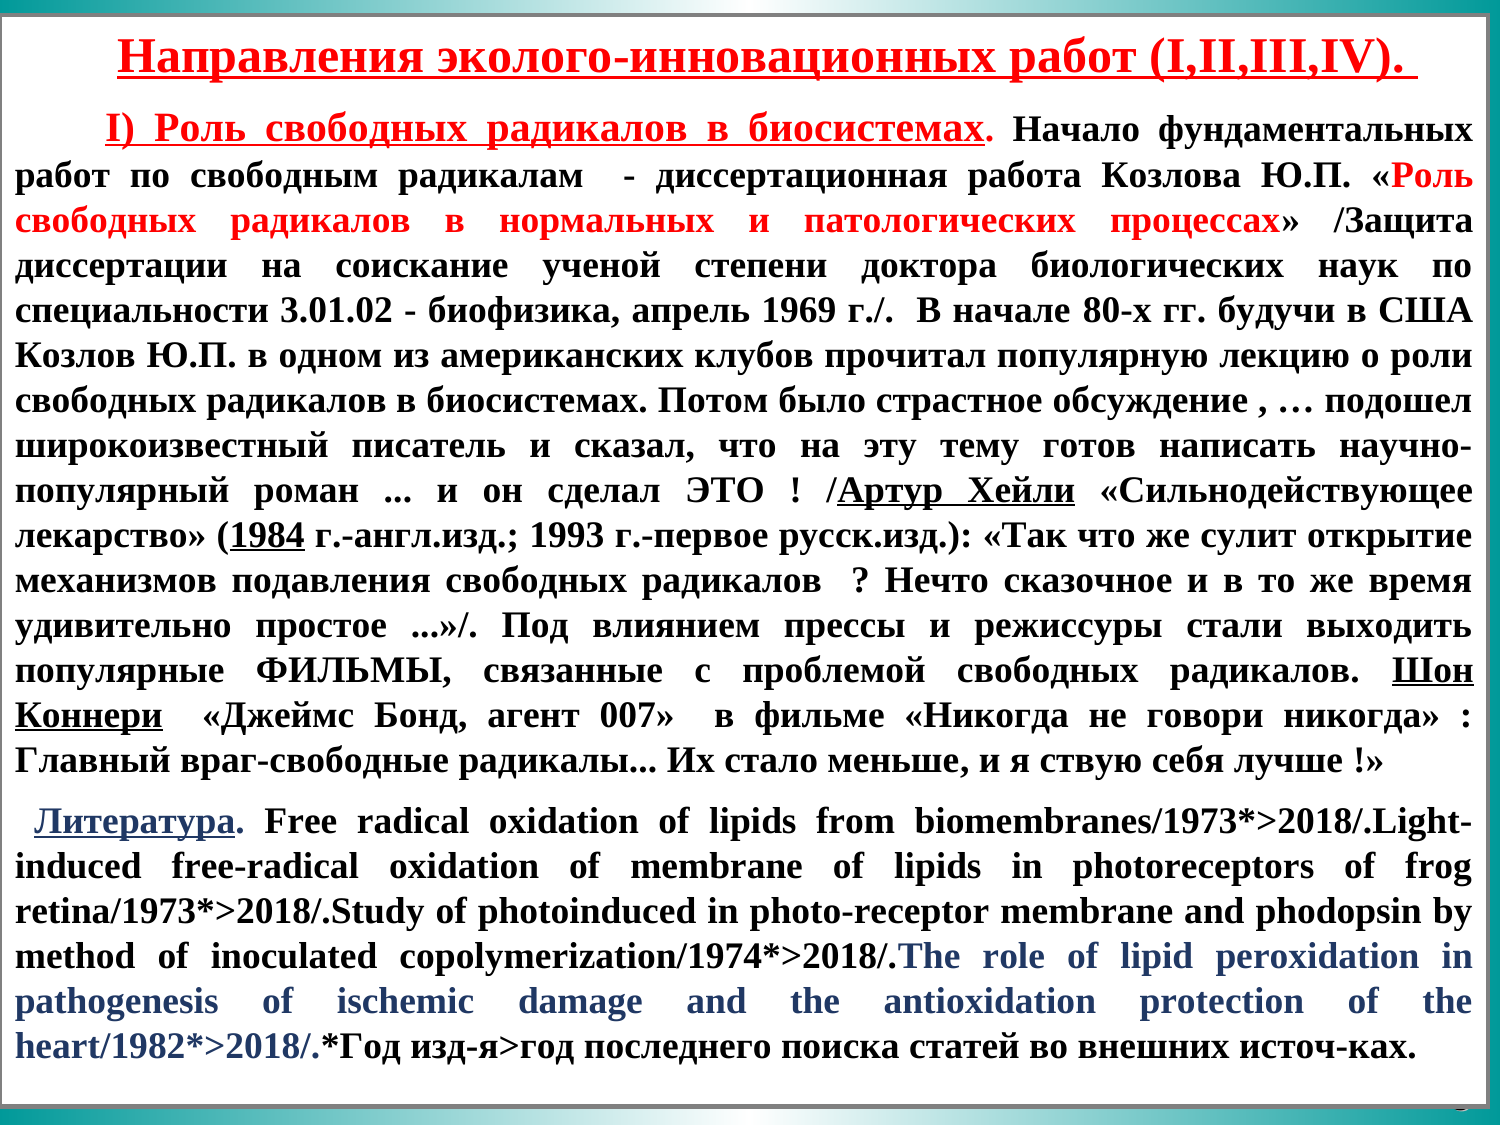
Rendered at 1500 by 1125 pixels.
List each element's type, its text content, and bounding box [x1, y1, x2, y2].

list Направления эколого-инновационных работ (I,II,III,IV). I) Роль свободных радикалов в биосистемах. Начало фундаментальных работ по свободным радикалам - диссертационная работа Козлова Ю.П. «Роль cвободных радикалов в нормальных и патологических процессах» /Защита диссертации на соискание ученой степени доктора биологических наук по специальности 3.01.02 - биофизика, апрель 1969 г./. В начале 80-х гг. будучи в США Козлов Ю.П. в одном из американских клубов прочитал популярную лекцию о роли свободных радикалов в биосистемах. Потом было страстное обсуждение , … подошел широкоизвестный писатель и сказал, что на эту тему готов написать научно-популярный роман ... и он сделал ЭТО ! /Артур Хейли «Сильнодействующее лекарство» (1984 г.-англ.изд.; 1993 г.-первое русск.изд.): «Так что же сулит открытие механизмов подавления свободных радикалов ? Нечто сказочное и в то же время удивительно простое ...»/. Под влиянием прессы и режиссуры стали выходить популярные ФИЛЬМЫ, связанные с проблемой свободных радикалов. Шон Коннери «Джеймс Бонд, агент 007» в фильме «Никогда не говори никогда» : Главный враг-свободные радикалы... Их стало меньше, и я ствую себя лучше !» Литература. Free radical oxidation of lipids from biomembranes/1973*>2018/.Light-induced free-radical oxidation of membrane of lipids in photoreceptors of frog retina/1973*>2018/.Study of photoinduced in photo-receptor membrane and phodopsin by method of inoculated copolymerization/1974*>2018/.The role of lipid peroxidation in pathogenesis of ischemic damage and the antioxidation protection of the heart/1982*>2018/.*Год изд-я>год последнего поиска статей во внешних источ-ках. [0, 15, 1489, 1107]
